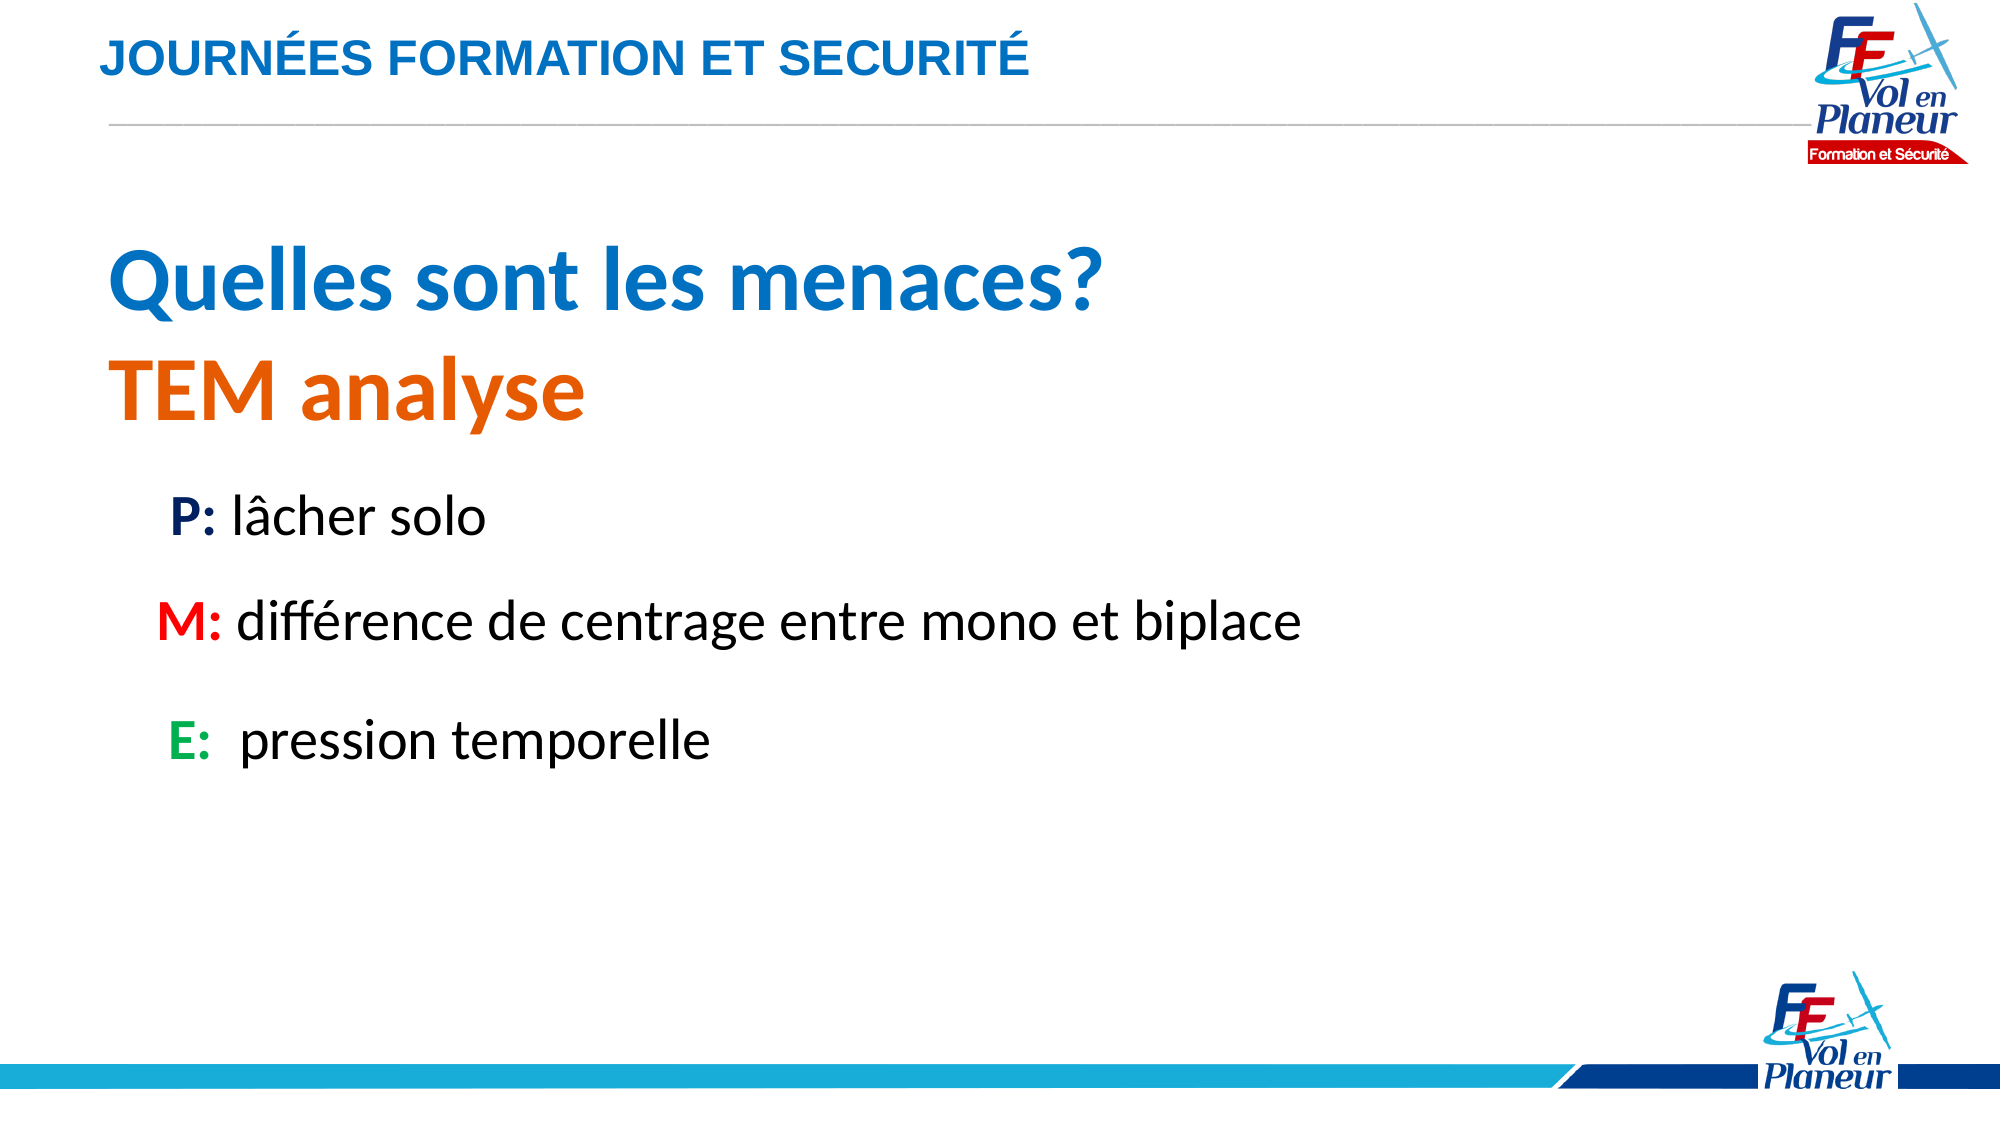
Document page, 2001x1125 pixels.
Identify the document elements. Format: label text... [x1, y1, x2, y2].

text_box M: différence de centrage entre mono et biplace [93, 584, 1367, 650]
list JOURNÉES FORMATION ET SECURITÉ [70, 24, 1547, 93]
text_box P: lâcher solo [39, 479, 593, 545]
text_box Quelles sont les menaces? TEM analyse [93, 211, 1298, 447]
text_box E: pression temporelle [58, 701, 822, 770]
picture [0, 959, 2000, 1125]
picture [1759, 2, 2000, 165]
